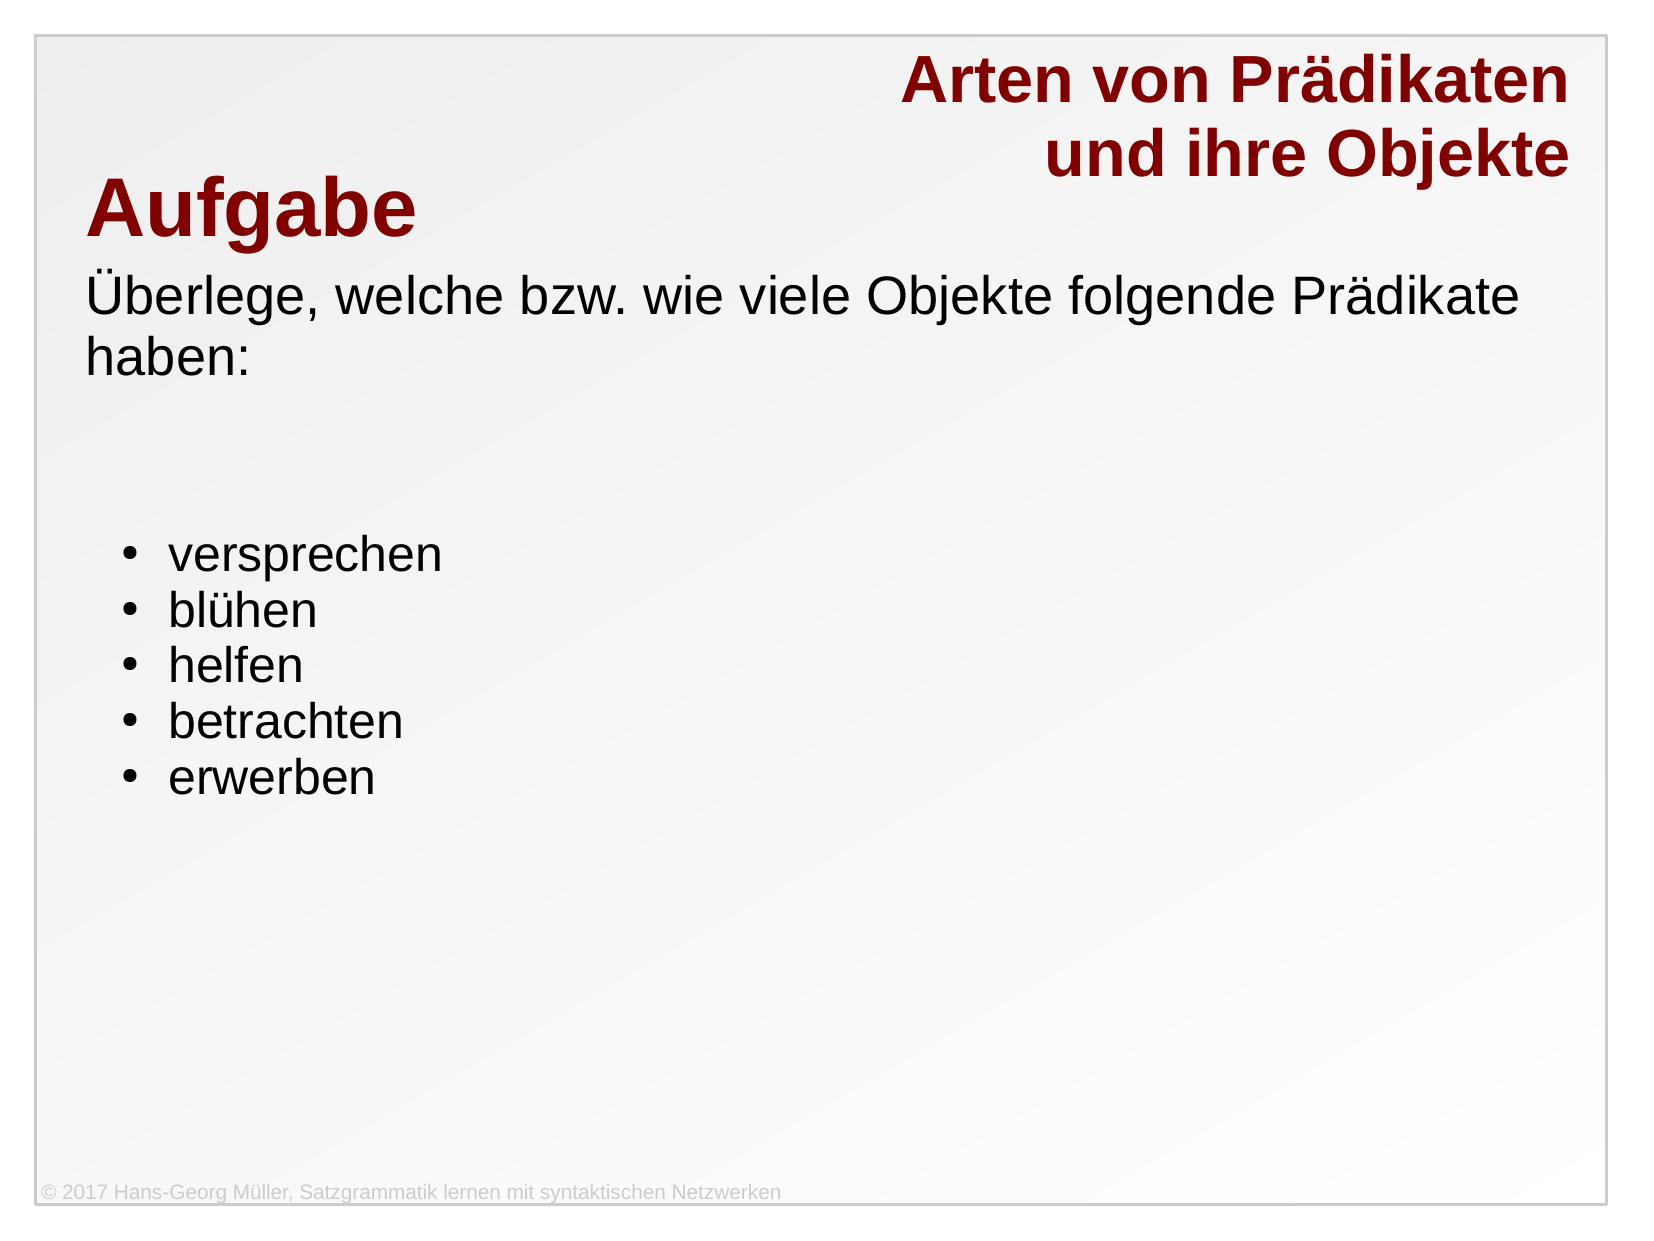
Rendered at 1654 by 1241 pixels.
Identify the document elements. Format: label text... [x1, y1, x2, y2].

title Arten von Prädikaten und ihre Objekte [82, 41, 1571, 192]
text_box Aufgabe Überlege, welche bzw. wie viele Objekte folgende Prädikate haben: [70, 153, 1571, 430]
text_box versprechen blühen helfen betrachten erwerben [106, 462, 1560, 1193]
